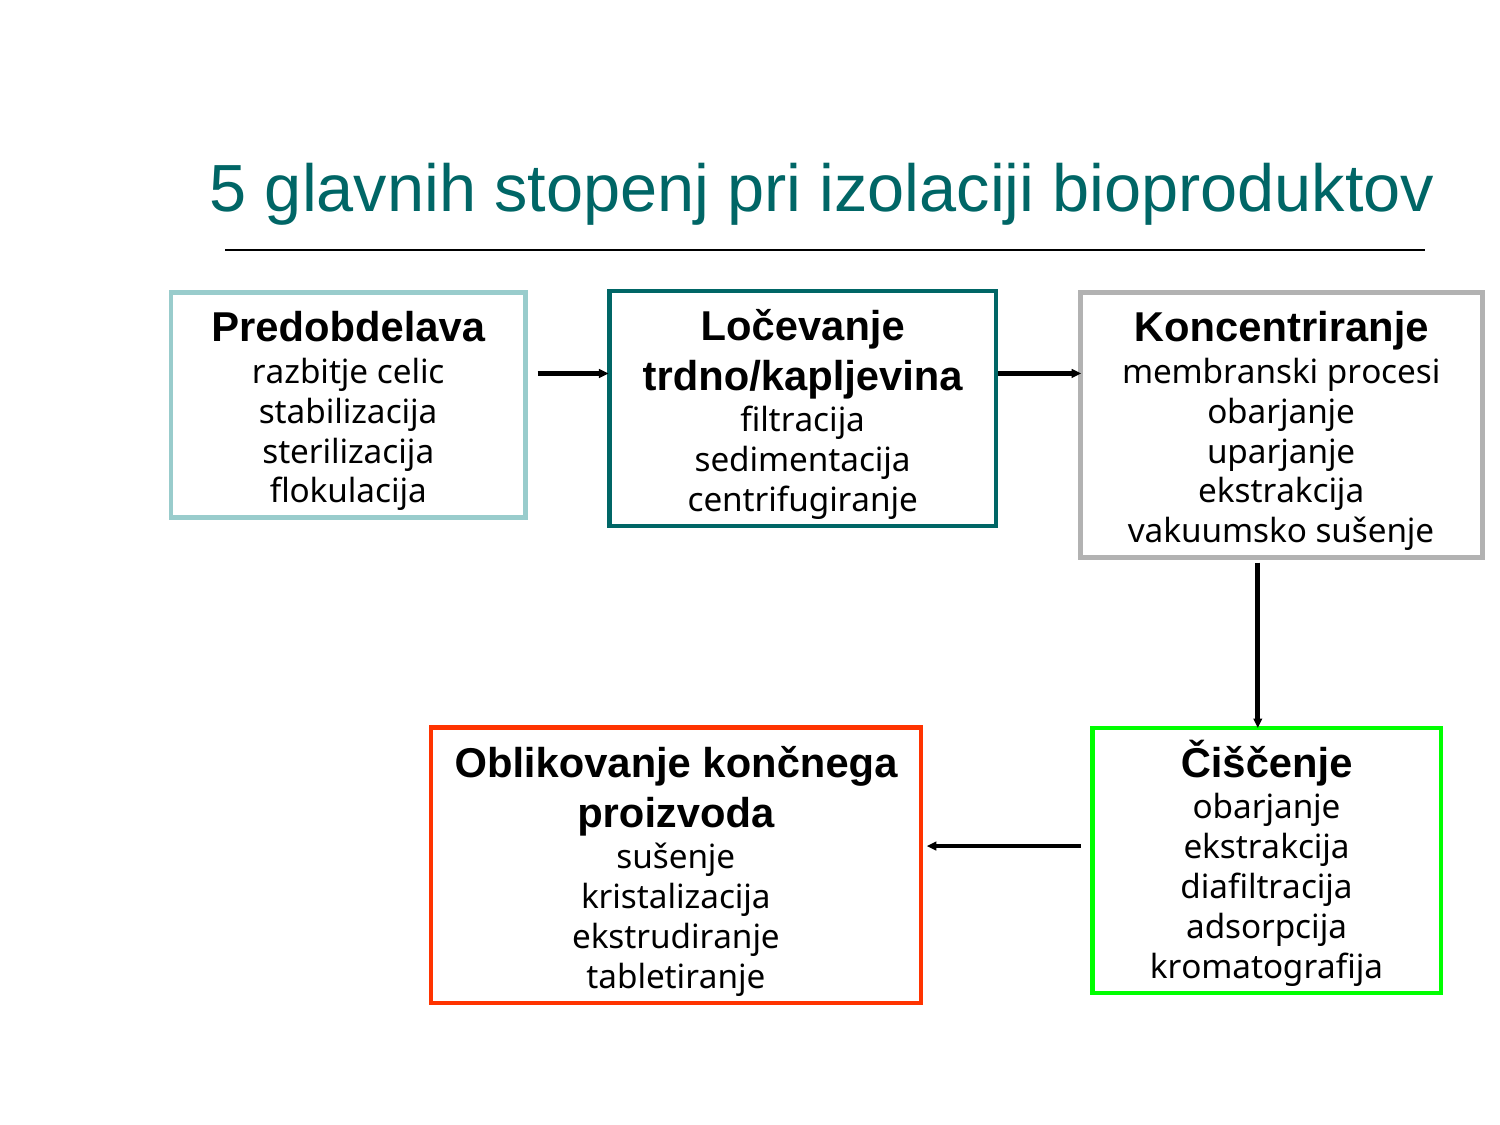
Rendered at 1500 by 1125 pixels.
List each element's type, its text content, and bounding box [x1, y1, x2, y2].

text_box Koncentriranje membranski procesi obarjanje uparjanje ekstrakcija vakuumsko sušenje [1080, 292, 1483, 558]
text_box Predobdelava razbitje celic stabilizacija sterilizacija flokulacija [171, 292, 526, 518]
text_box Oblikovanje končnega proizvoda sušenje kristalizacija ekstrudiranje tabletiranje [430, 727, 922, 1003]
text_box 5 glavnih stopenj pri izolaciji bioproduktov [194, 137, 1483, 233]
text_box Ločevanje trdno/kapljevina filtracija sedimentacija centrifugiranje [609, 290, 997, 527]
text_box Čiščenje obarjanje ekstrakcija diafiltracija adsorpcija kromatografija [1092, 727, 1441, 993]
